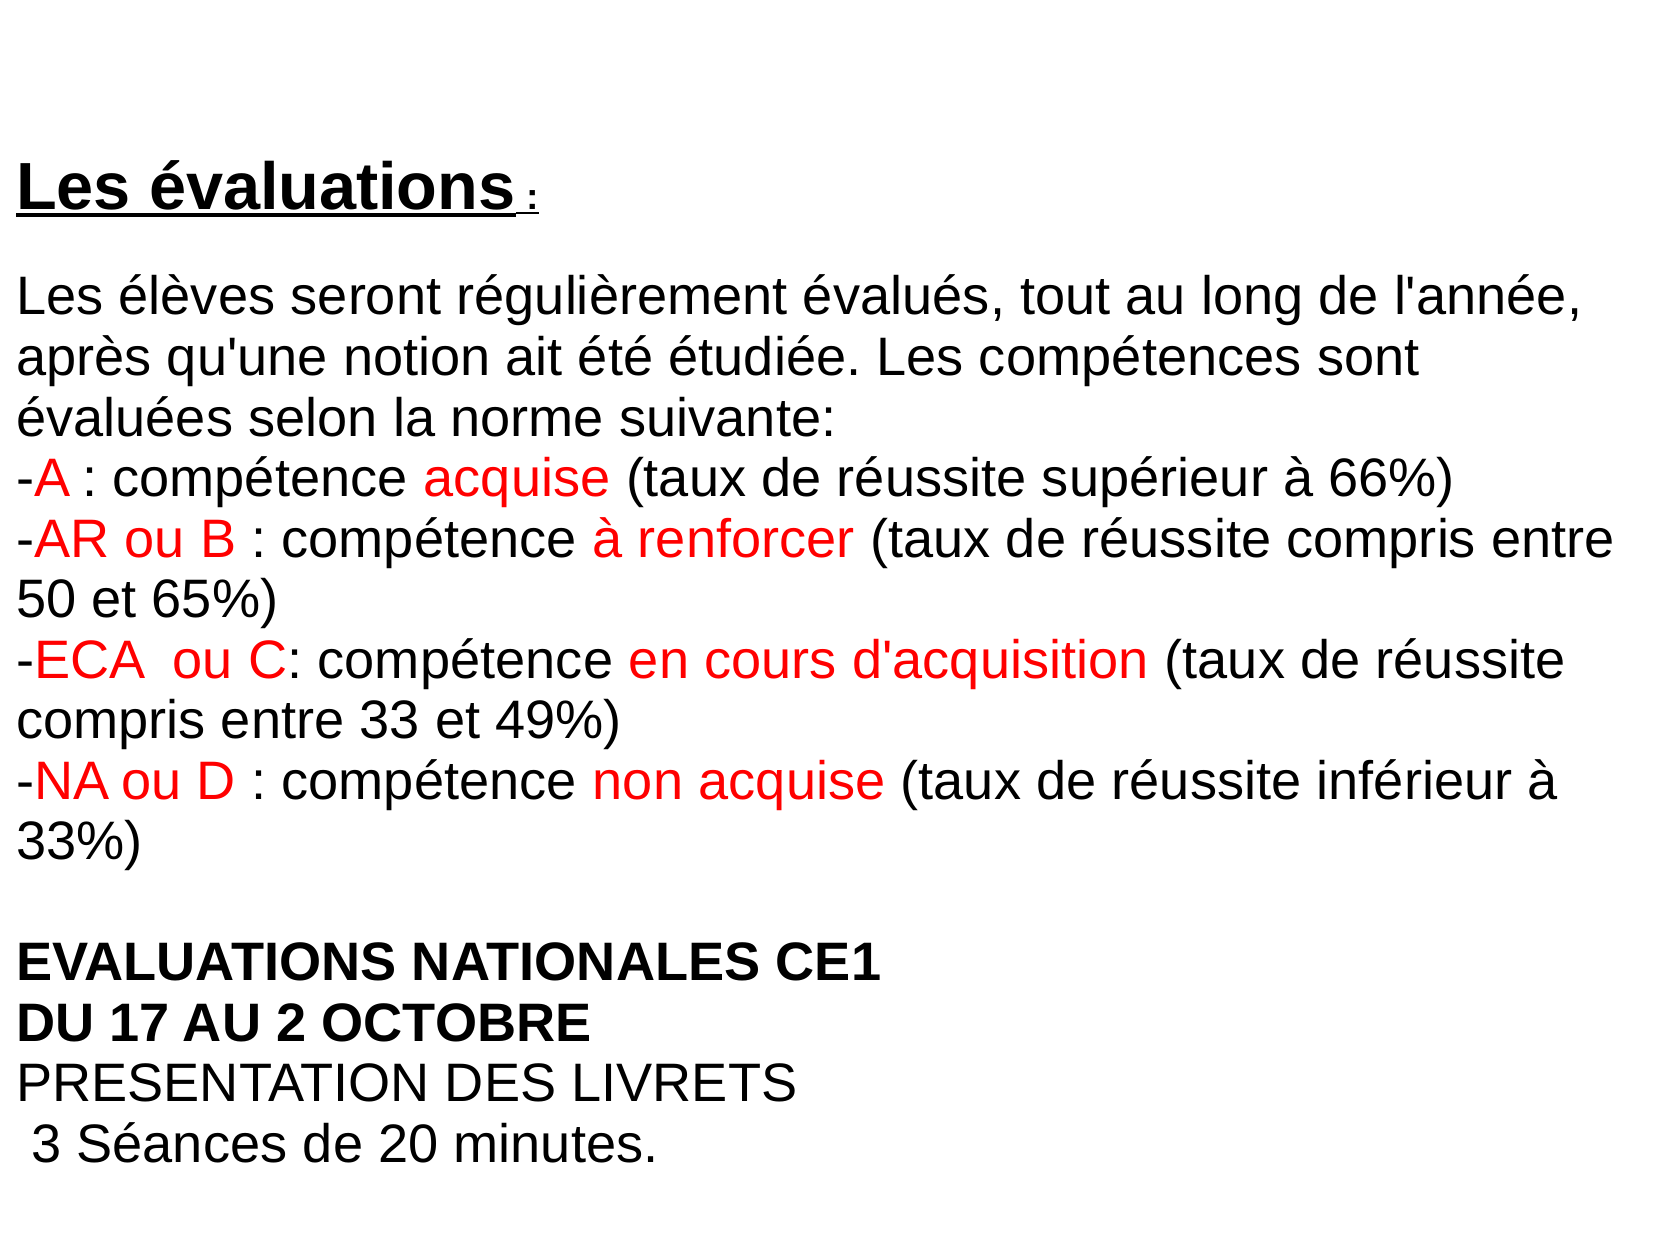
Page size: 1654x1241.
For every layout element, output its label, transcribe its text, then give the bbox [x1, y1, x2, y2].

text_box Les évaluations : Les élèves seront régulièrement évalués, tout au long de l'année, après qu'une notion ait été étudiée. Les compétences sont évaluées selon la norme suivante: -A : compétence acquise (taux de réussite supérieur à 66%) -AR ou B : compétence à renforcer (taux de réussite compris entre 50 et 65%) -ECA ou C: compétence en cours d'acquisition (taux de réussite compris entre 33 et 49%) -NA ou D : compétence non acquise (taux de réussite inférieur à 33%) EVALUATIONS NATIONALES CE1 DU 17 AU 2 OCTOBRE PRESENTATION DES LIVRETS 3 Séances de 20 minutes. [1, 141, 1654, 1186]
